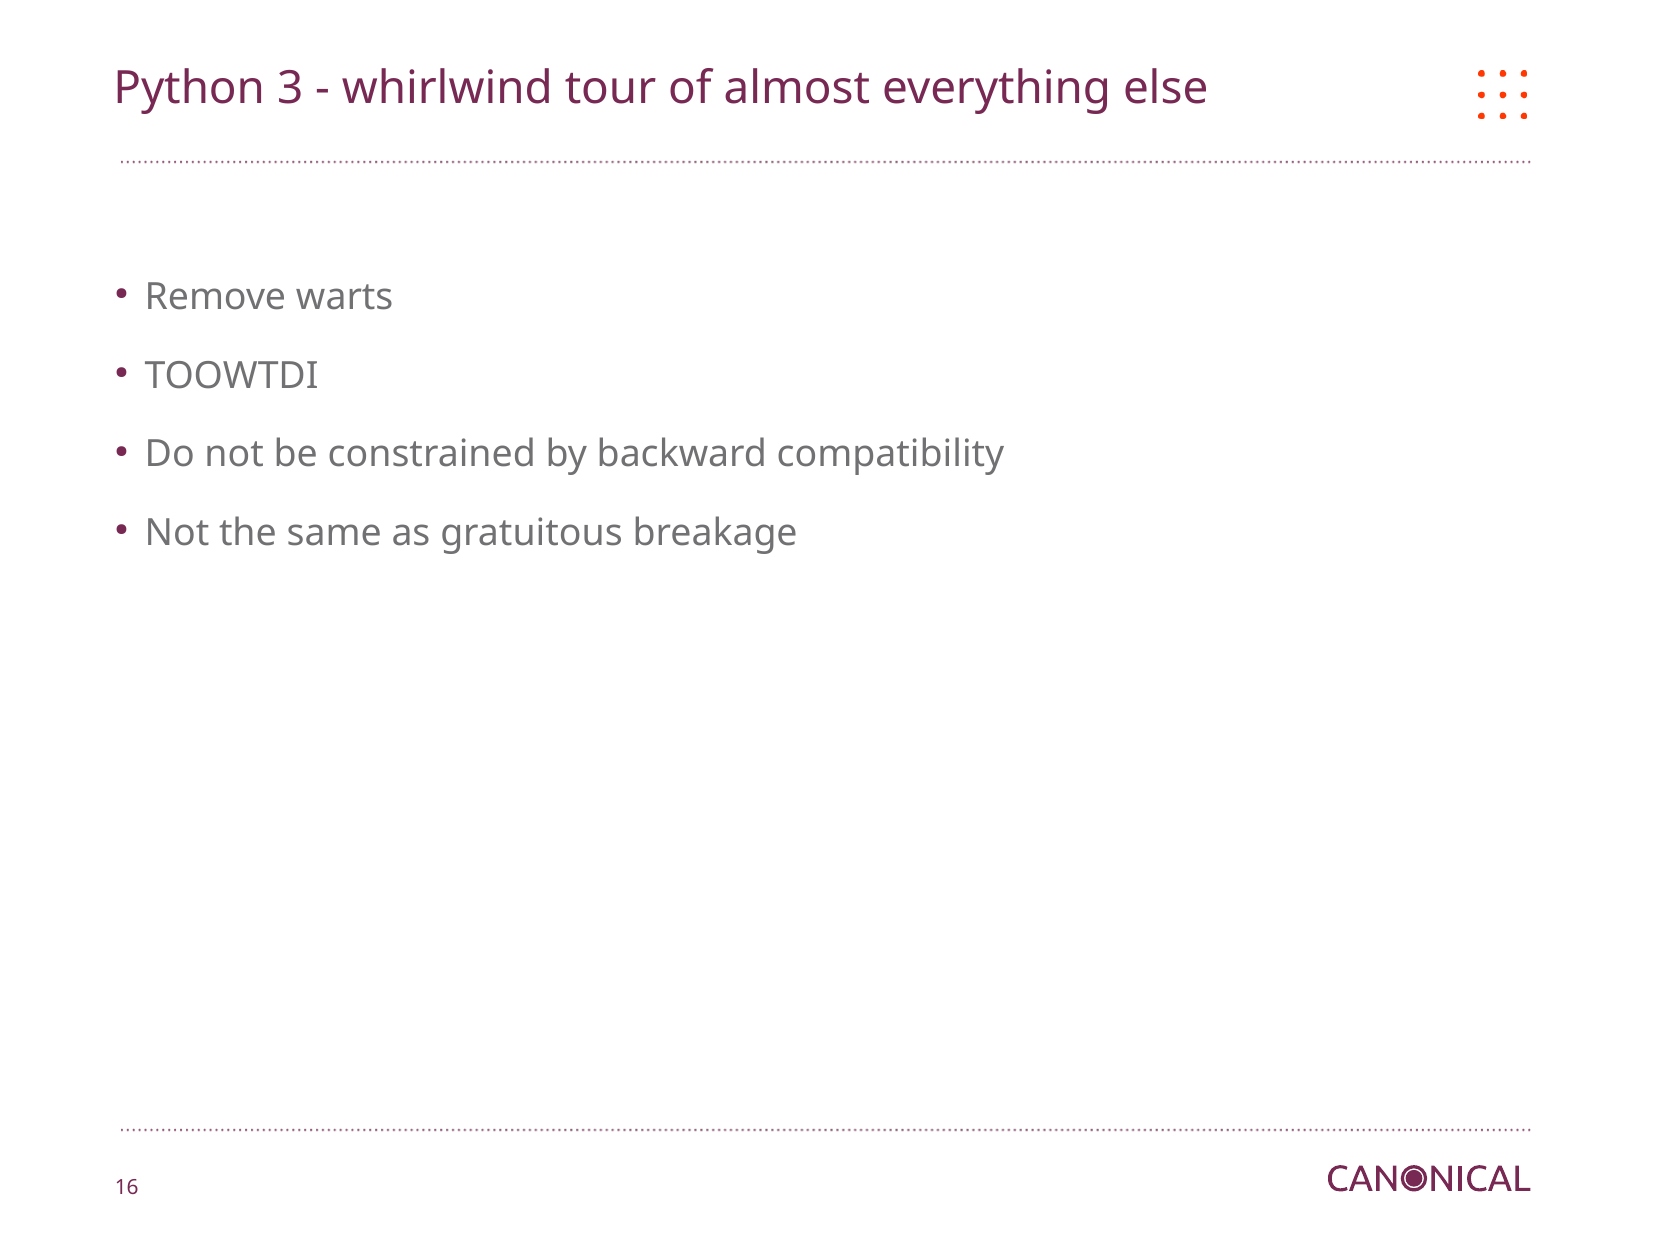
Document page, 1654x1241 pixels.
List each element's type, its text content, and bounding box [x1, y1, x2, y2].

picture [1478, 70, 1527, 119]
title Python 3 - whirlwind tour of almost everything else [113, 64, 1382, 107]
picture [111, 1127, 1533, 1134]
list Remove warts TOOWTDI Do not be constrained by backward compatibility Not the same as gratuitous breakage [115, 256, 1540, 977]
picture [111, 159, 1533, 166]
